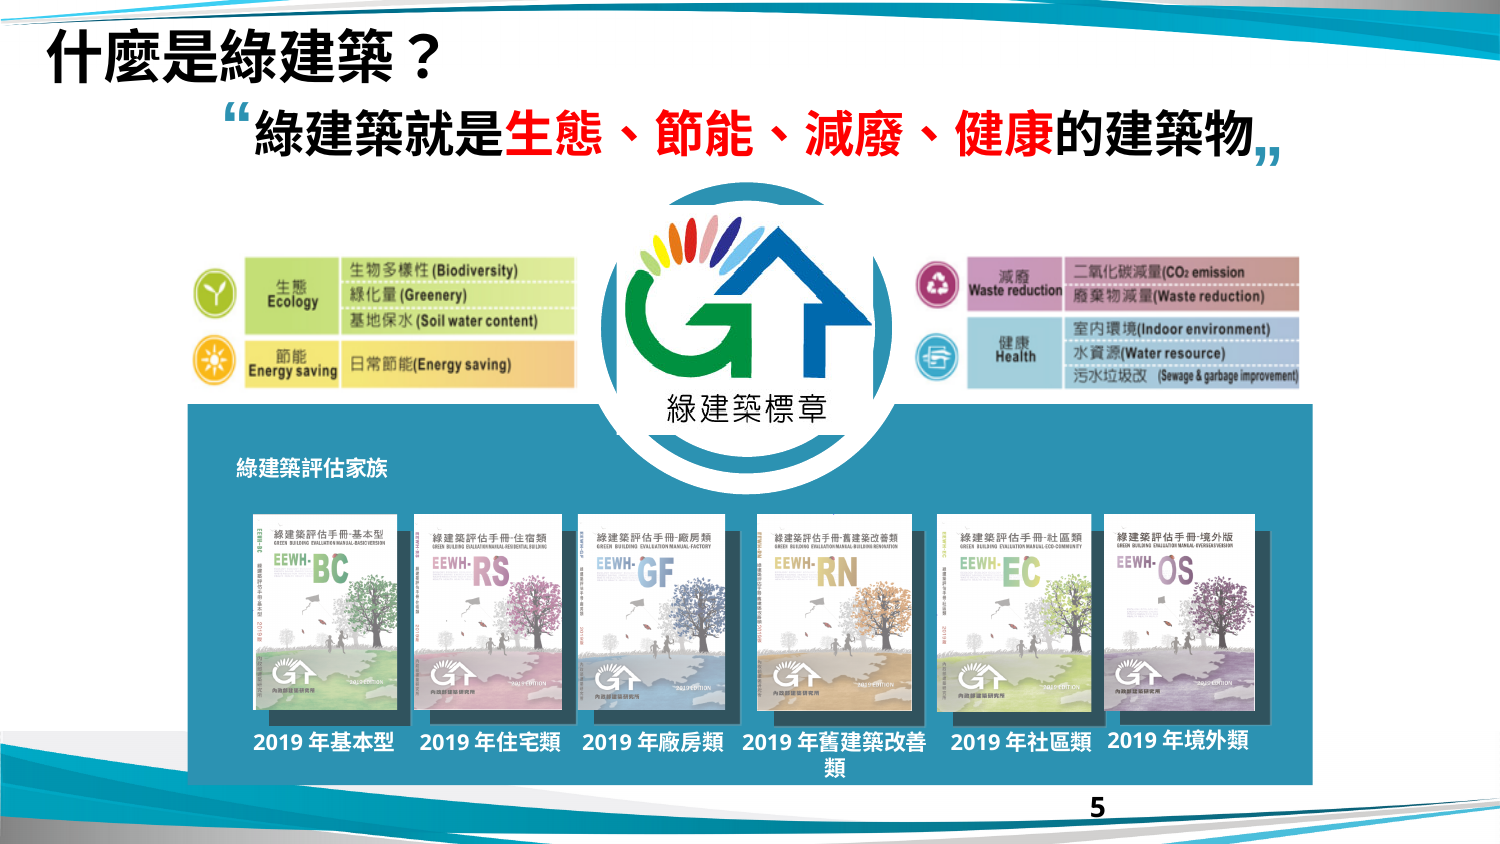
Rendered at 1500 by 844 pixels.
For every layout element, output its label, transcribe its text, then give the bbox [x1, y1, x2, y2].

text_box “ [187, 98, 287, 170]
picture [252, 514, 398, 710]
text_box 什麼是綠建築？ [30, 13, 468, 98]
text_box 5 [1074, 782, 1426, 827]
text_box 綠建築就是生態、節能、減廢、健康的建築物 [287, 95, 1282, 170]
text_box 2019年舊建築改善類 [716, 720, 925, 763]
text_box 2019年境外類 [1081, 719, 1276, 761]
text_box 2019年社區類 [925, 720, 1119, 763]
text_box 綠建築評估家族 [221, 447, 461, 489]
picture [1104, 514, 1255, 711]
picture [913, 253, 1300, 391]
picture [577, 514, 726, 710]
text_box [650, 171, 843, 205]
picture [414, 514, 562, 710]
text_box 2019年住宅類 [394, 720, 588, 763]
text_box 2019年基本型 [227, 720, 394, 763]
text_box 2019年廠房類 [588, 720, 716, 763]
picture [191, 253, 578, 393]
text_box [187, 237, 1313, 786]
picture [936, 514, 1092, 712]
picture [616, 205, 874, 435]
picture [757, 514, 912, 712]
text_box “ [1217, 99, 1317, 194]
